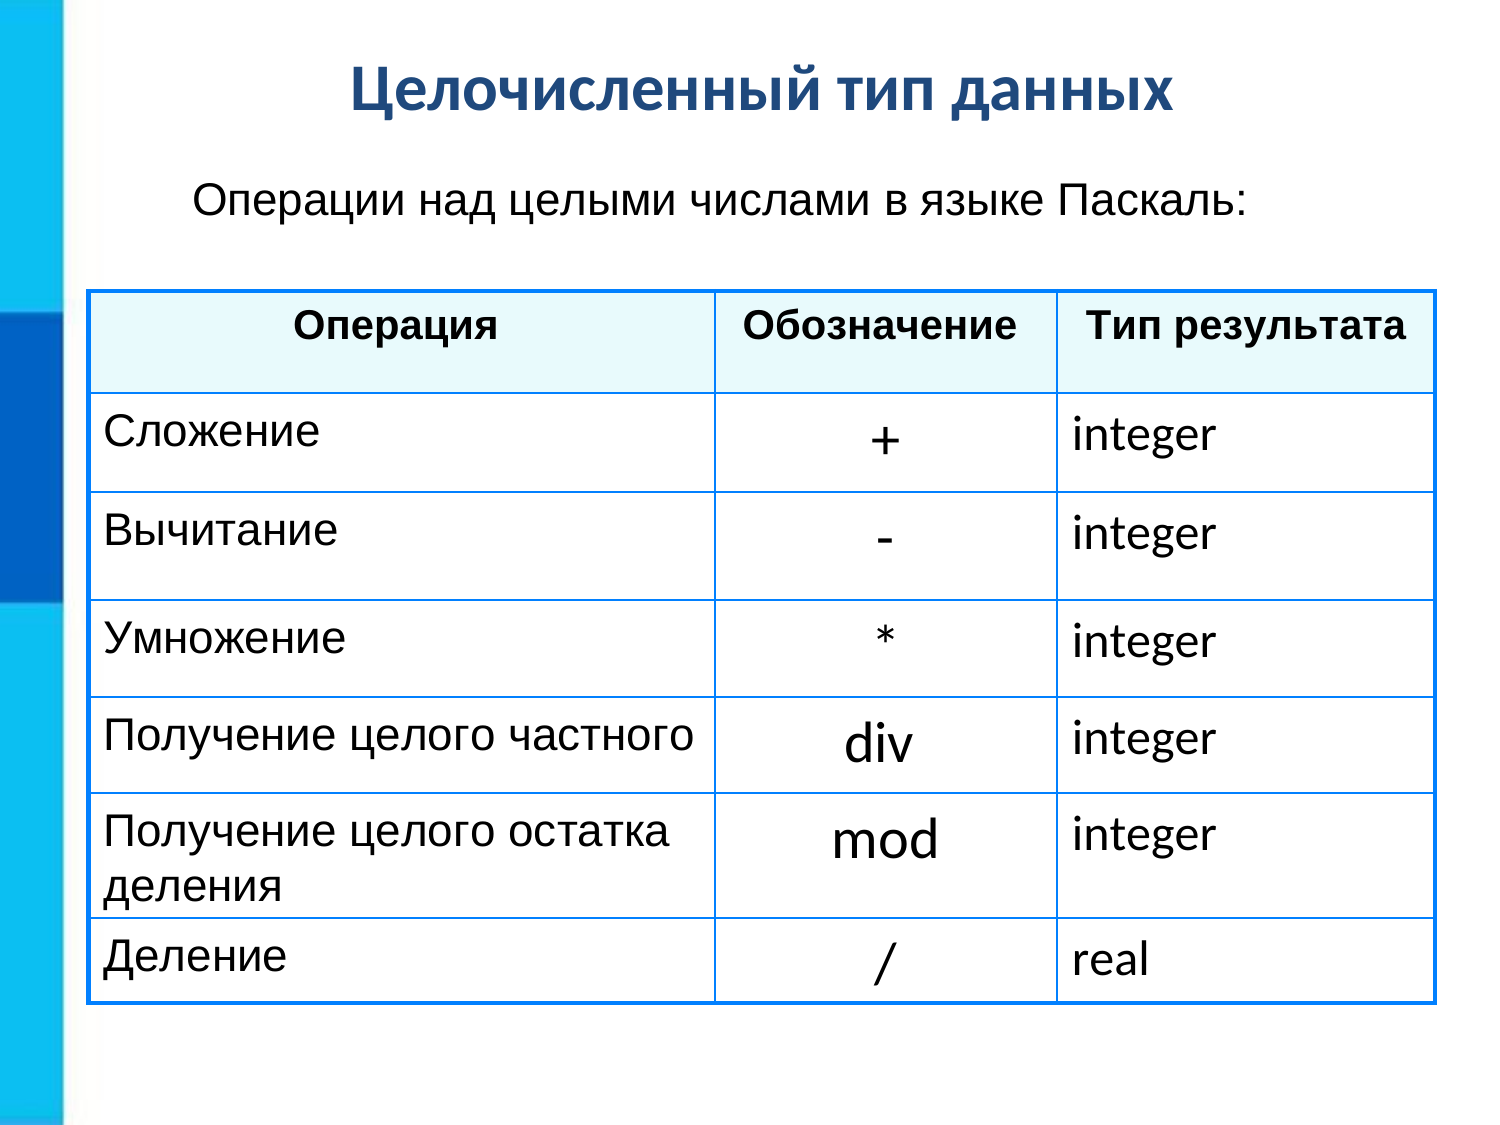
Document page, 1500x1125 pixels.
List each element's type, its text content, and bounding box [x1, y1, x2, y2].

table_cell mod [716, 794, 1056, 917]
table_cell div [716, 698, 1056, 792]
table_cell Деление [91, 919, 714, 1001]
picture [0, 0, 1500, 1125]
table_cell / [716, 919, 1056, 1001]
table_cell Получение целого остатка деления [91, 794, 714, 917]
text_box Операции над целыми числами в языке Паскаль: [117, 172, 1500, 233]
table_header Обозначение [716, 293, 1056, 392]
table_cell integer [1058, 394, 1433, 491]
table_cell * [716, 601, 1056, 696]
table_cell integer [1058, 493, 1433, 599]
table_cell - [716, 493, 1056, 599]
table_cell Получение целого частного [91, 698, 714, 792]
table_cell integer [1058, 794, 1433, 917]
table_cell real [1058, 919, 1433, 1001]
table_cell integer [1058, 698, 1433, 792]
table_cell integer [1058, 601, 1433, 696]
table_cell Сложение [91, 394, 714, 491]
table_header Операция [91, 293, 714, 392]
table_cell Вычитание [91, 493, 714, 599]
table_header Тип результата [1058, 293, 1433, 392]
text_box Целочисленный тип данных [100, 30, 1426, 138]
table_cell + [716, 394, 1056, 491]
table_cell Умножение [91, 601, 714, 696]
